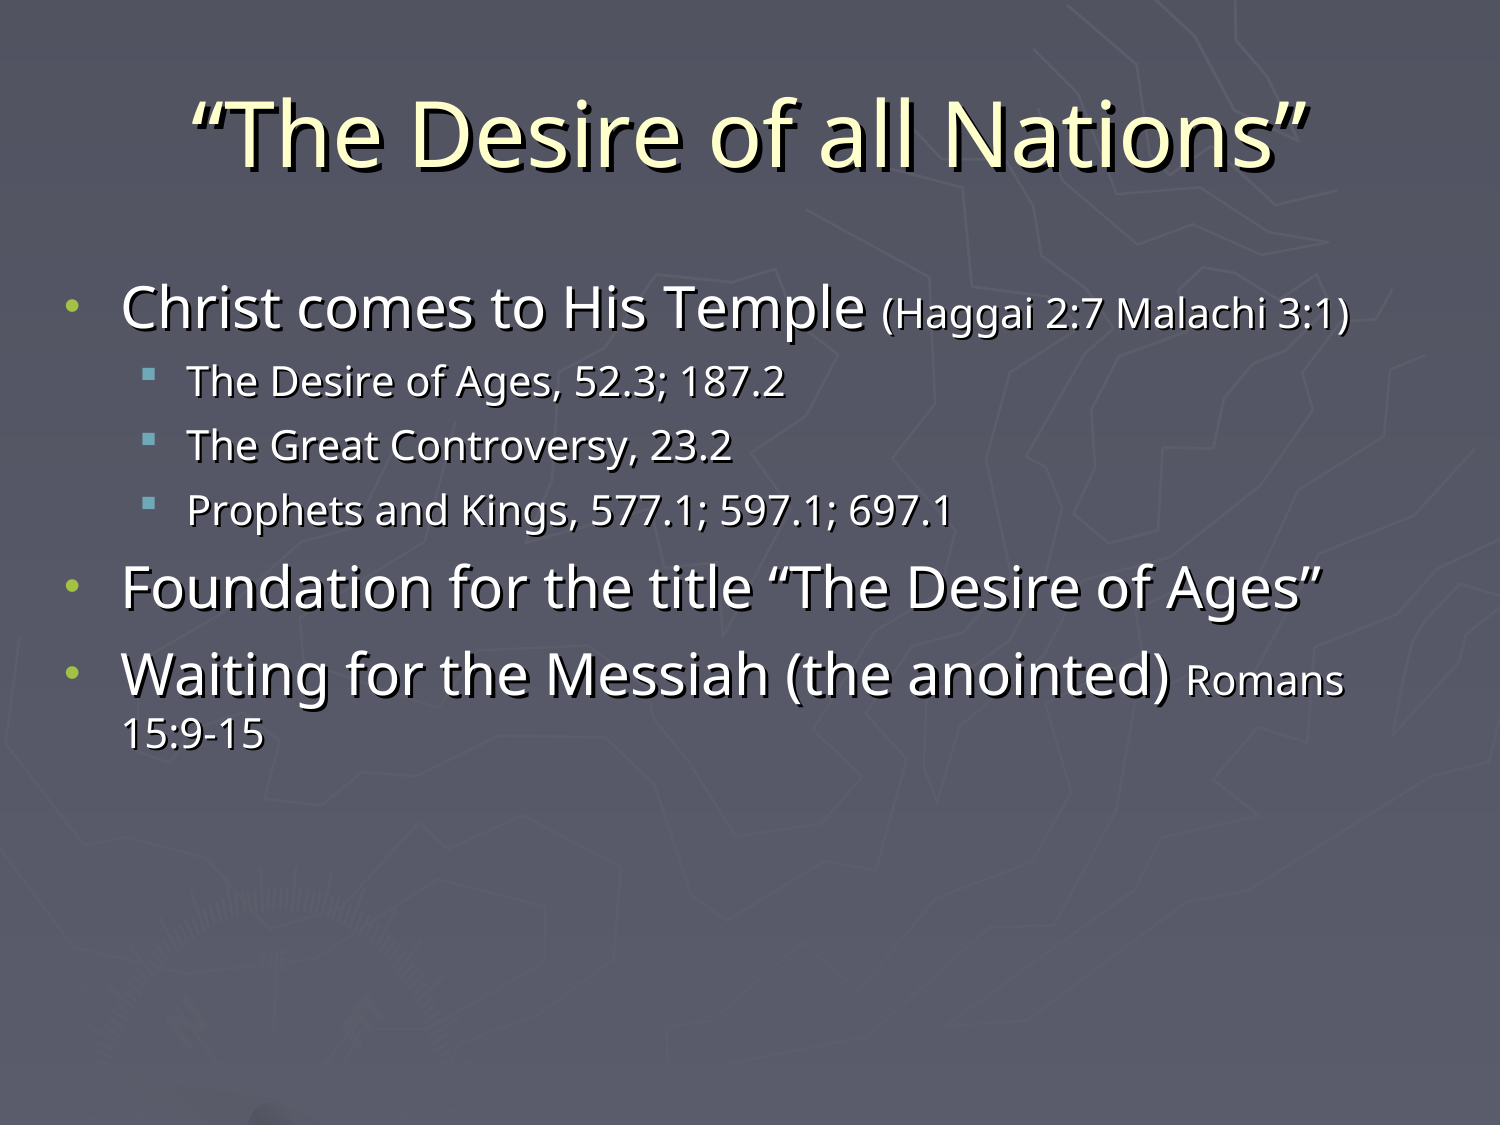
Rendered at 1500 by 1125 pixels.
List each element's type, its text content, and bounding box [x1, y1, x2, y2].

list Christ comes to His Temple (Haggai 2:7 Malachi 3:1) The Desire of Ages, 52.3; 187.2 The Great Controversy, 23.2 Prophets and Kings, 577.1; 597.1; 697.1 Foundation for the title “The Desire of Ages” Waiting for the Messiah (the anointed) Romans 15:9-15 [49, 262, 1451, 1001]
title “The Desire of all Nations” [49, 37, 1451, 225]
